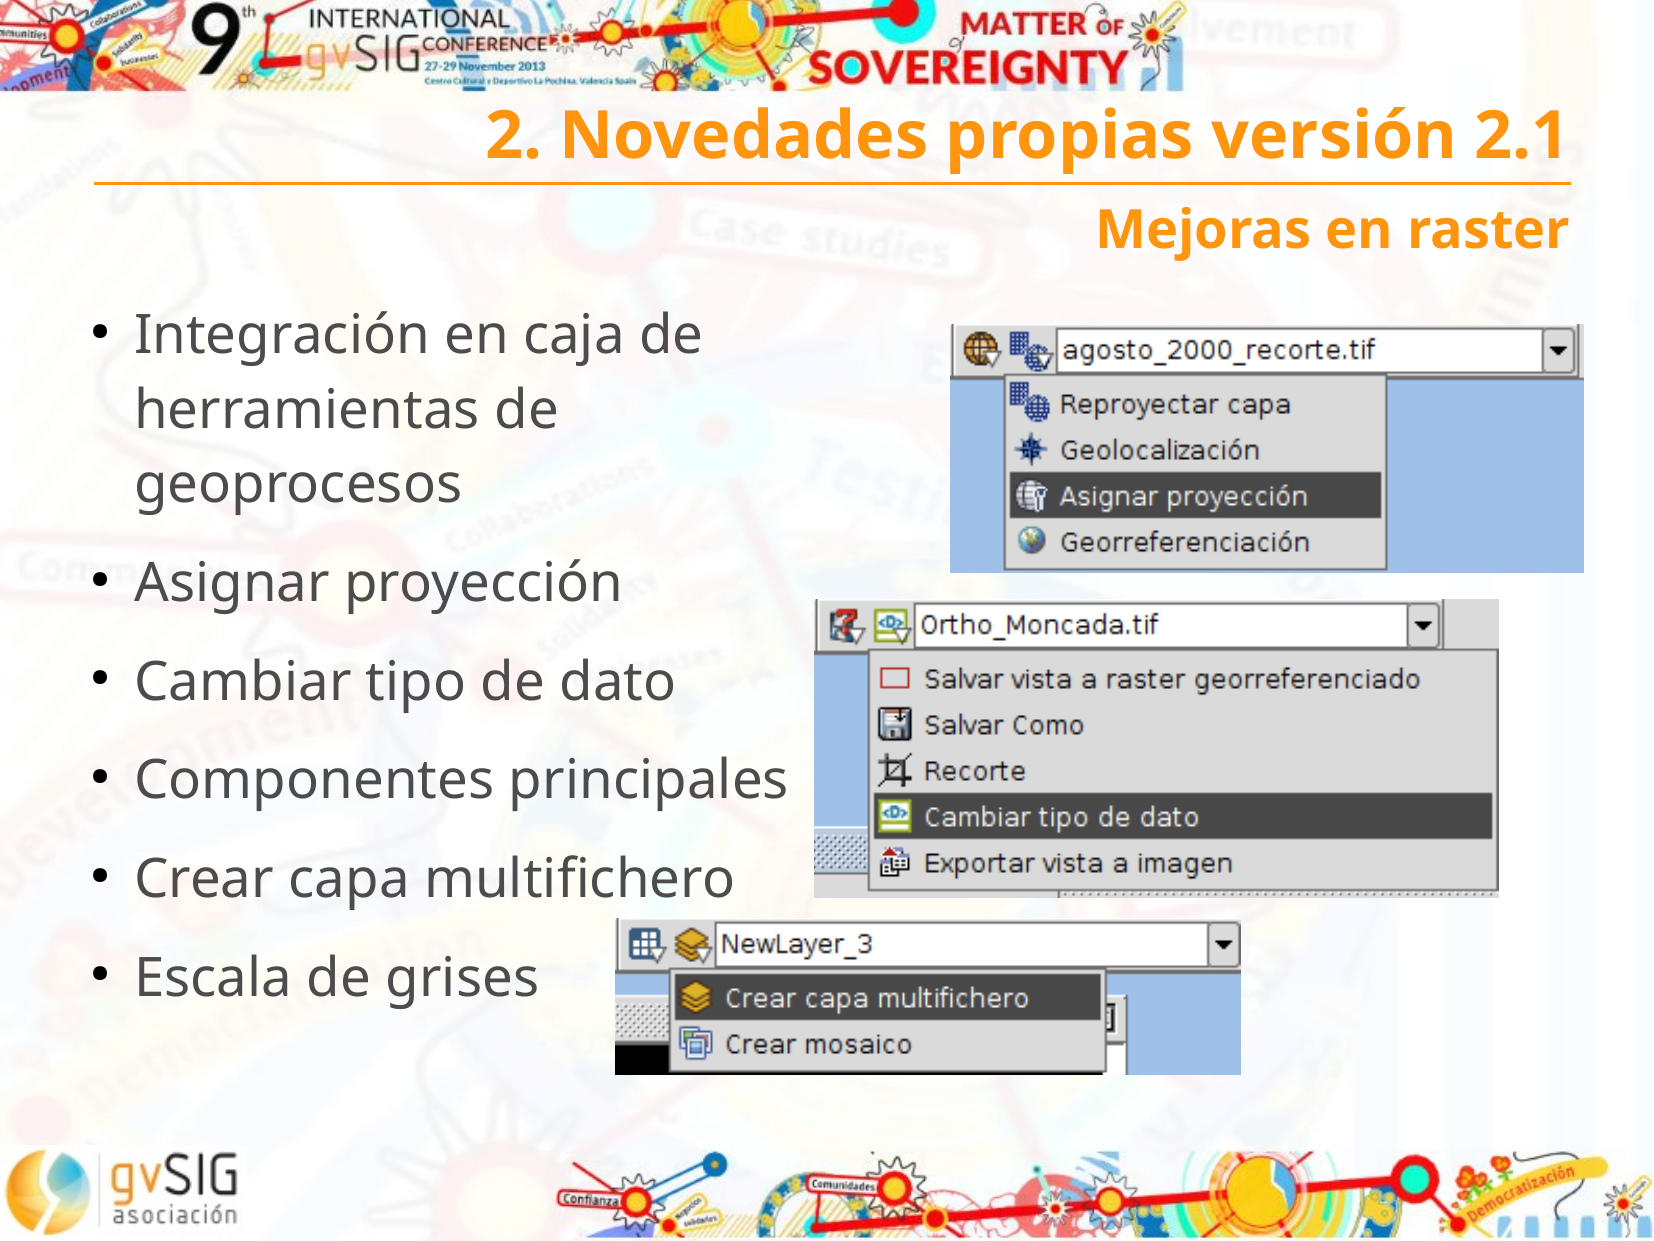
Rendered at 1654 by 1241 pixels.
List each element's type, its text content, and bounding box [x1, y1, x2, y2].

list Integración en caja de herramientas de geoprocesos Asignar proyección Cambiar tipo de dato Componentes principales Crear capa multifichero Escala de grises [76, 295, 798, 1086]
picture [0, 0, 1654, 1241]
title Mejoras en raster [82, 183, 1571, 272]
title 2. Novedades propias versión 2.1 [82, 88, 1571, 178]
